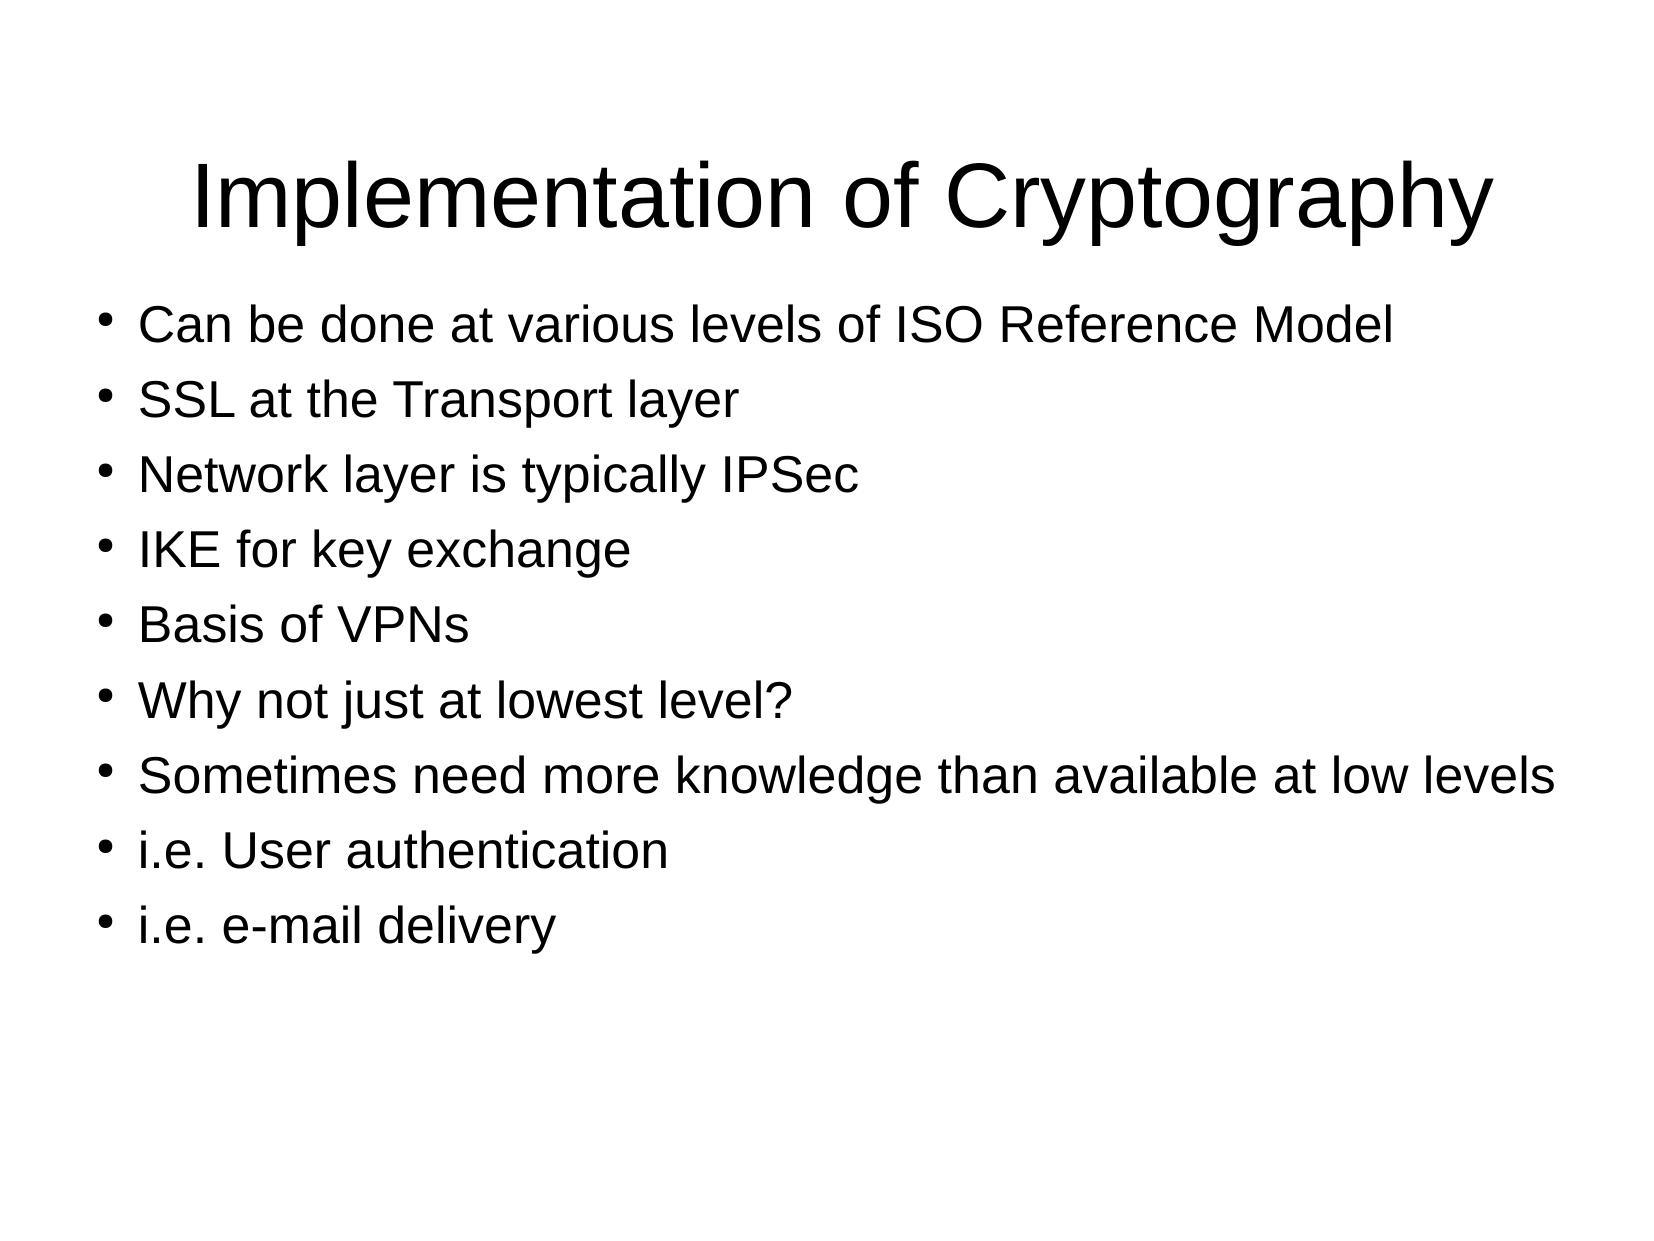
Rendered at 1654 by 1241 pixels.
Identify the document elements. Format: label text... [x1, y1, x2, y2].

title Implementation of Cryptography [82, 49, 1571, 257]
list Can be done at various levels of ISO Reference Model SSL at the Transport layer Network layer is typically IPSec IKE for key exchange Basis of VPNs Why not just at lowest level? Sometimes need more knowledge than available at low levels i.e. User authentication i.e. e-mail delivery [82, 290, 1571, 1010]
